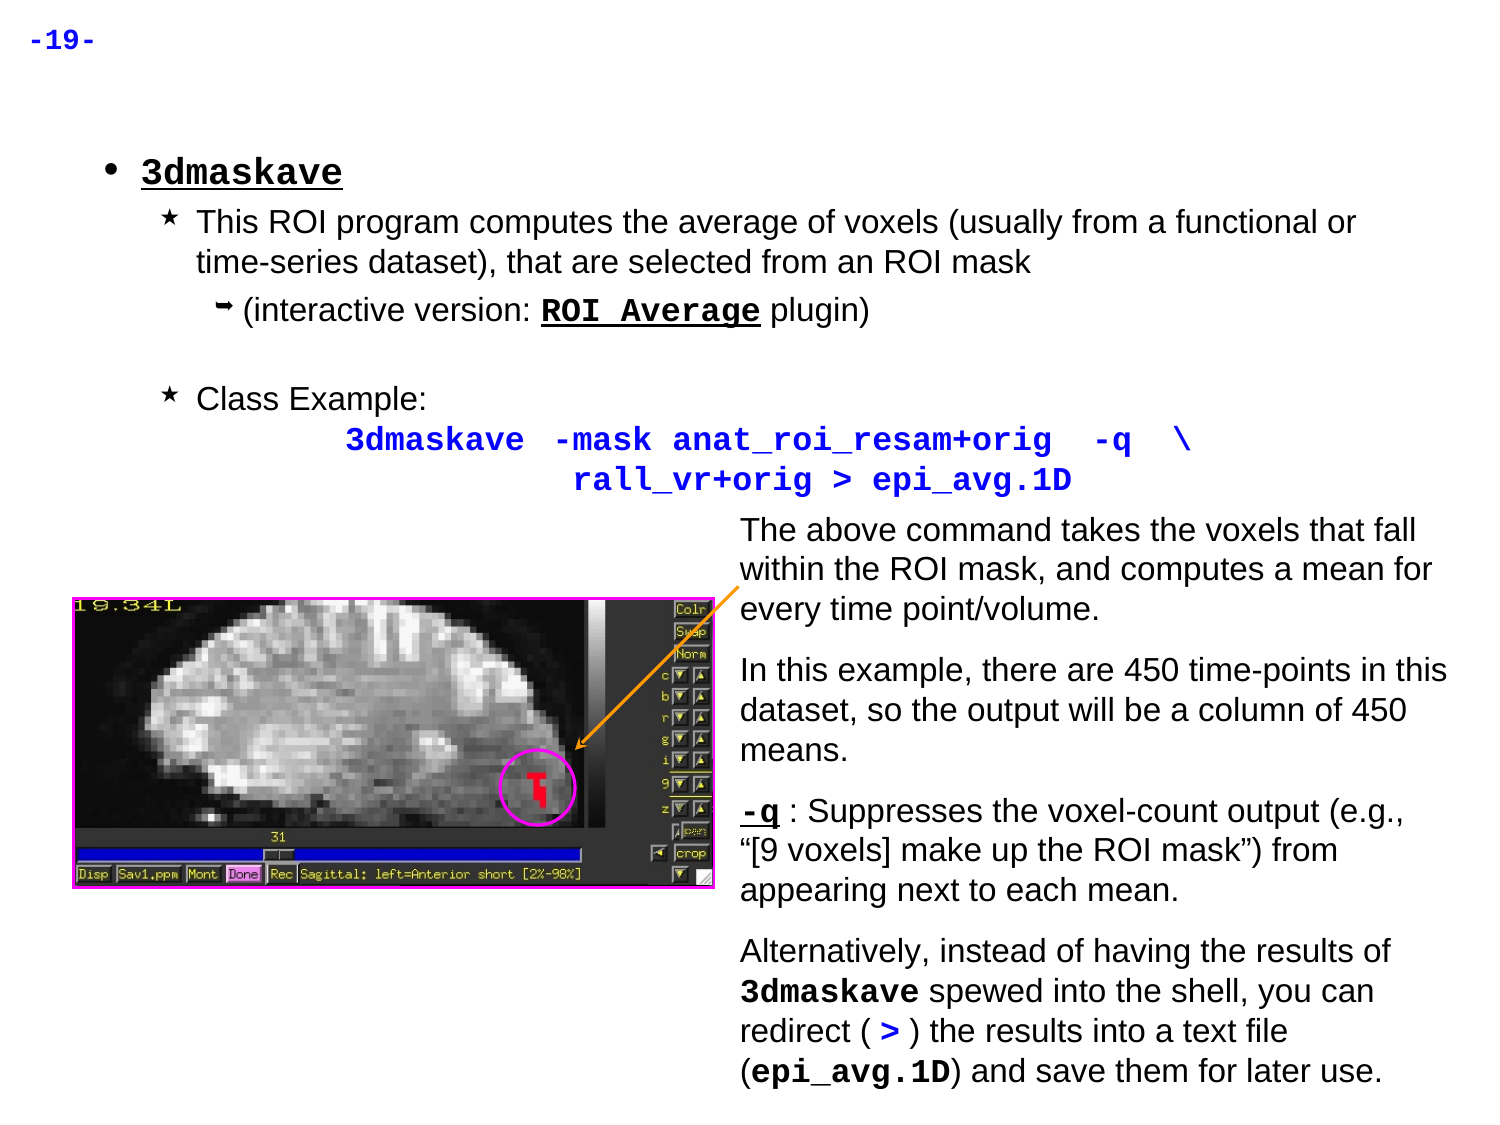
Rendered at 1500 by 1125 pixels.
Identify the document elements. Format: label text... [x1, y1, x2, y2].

picture [75, 600, 713, 886]
list 3dmaskave This ROI program computes the average of voxels (usually from a functional or time-series dataset), that are selected from an ROI mask (interactive version: ROI Average plugin) Class Example: 3dmaskave -mask anat_roi_resam+orig -q \ rall_vr+orig > epi_avg.1D [87, 604, 1450, 1100]
text_box The above command takes the voxels that fall within the ROI mask, and computes a mean for every time point/volume. In this example, there are 450 time-points in this dataset, so the output will be a column of 450 means. -q : Suppresses the voxel-count output (e.g., “[9 voxels] make up the ROI mask”) from appearing next to each mean. Alternatively, instead of having the results of 3dmaskave spewed into the shell, you can redirect ( > ) the results into a text file (epi_avg.1D) and save them for later use. [725, 499, 1476, 1097]
list 3dmaskave This ROI program computes the average of voxels (usually from a functional or time-series dataset), that are selected from an ROI mask (interactive version: ROI Average plugin) Class Example: 3dmaskave -mask anat_roi_resam+orig -q \ rall_vr+orig > epi_avg.1D [87, 87, 1450, 606]
